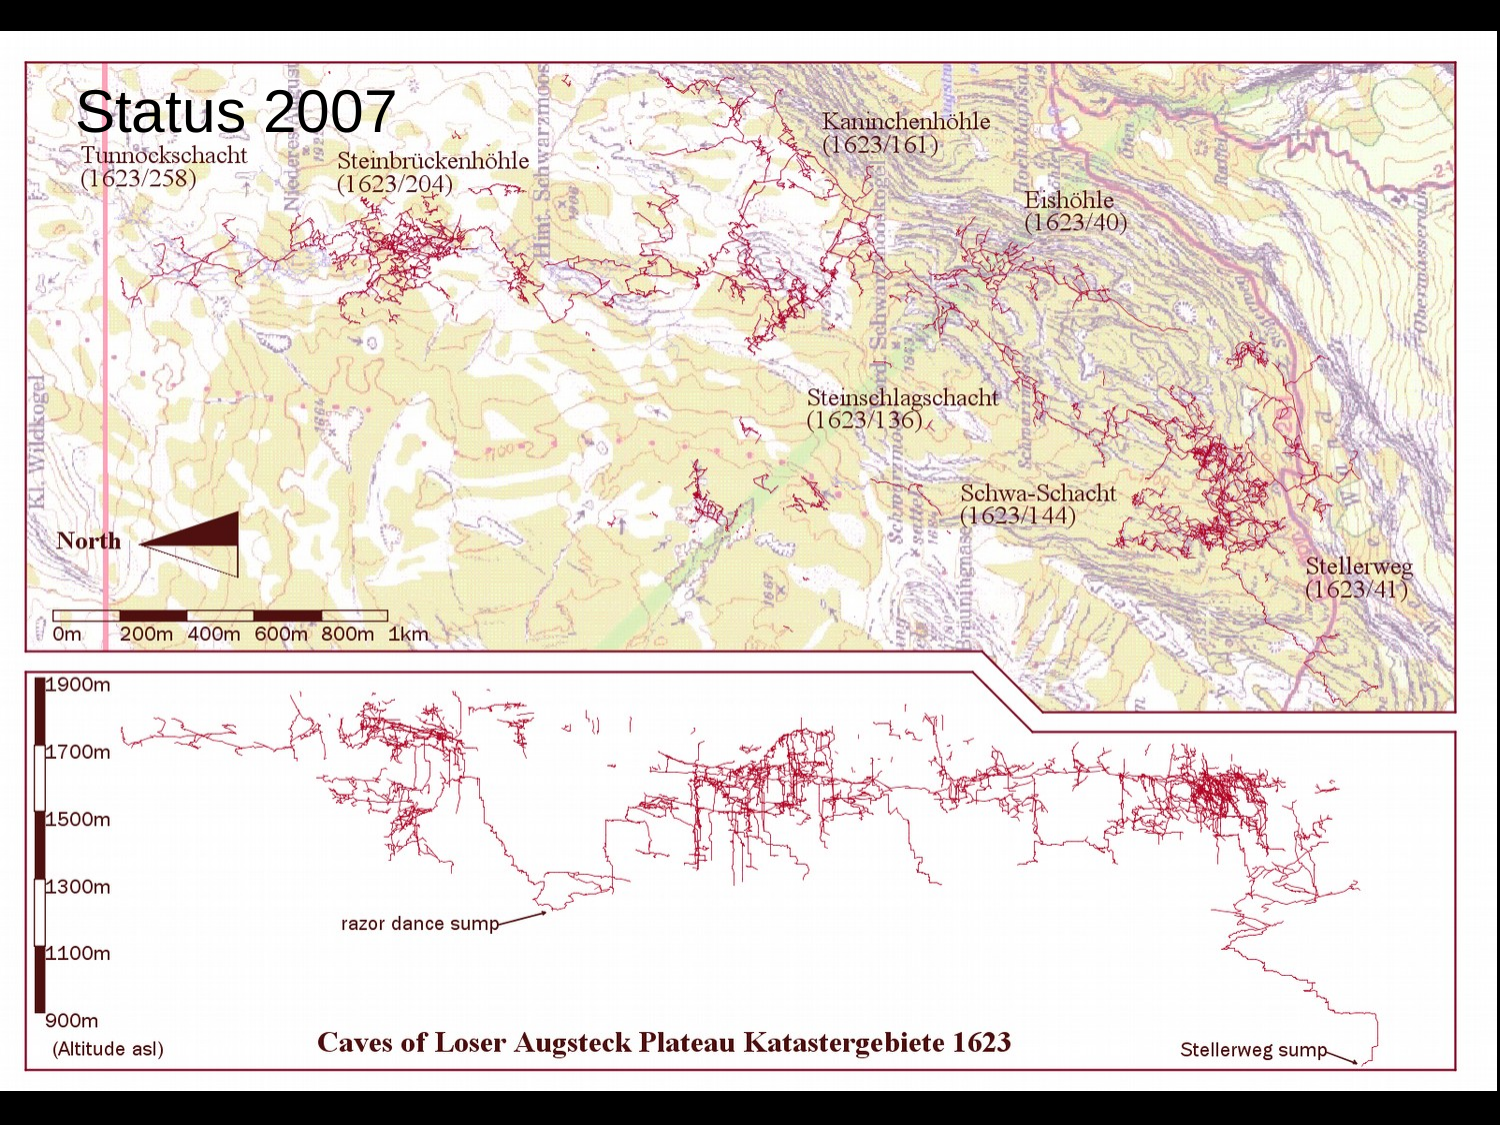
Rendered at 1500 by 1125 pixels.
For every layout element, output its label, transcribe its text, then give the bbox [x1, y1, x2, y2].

picture [0, 31, 1497, 1091]
text_box Status 2007 [75, 44, 1425, 172]
